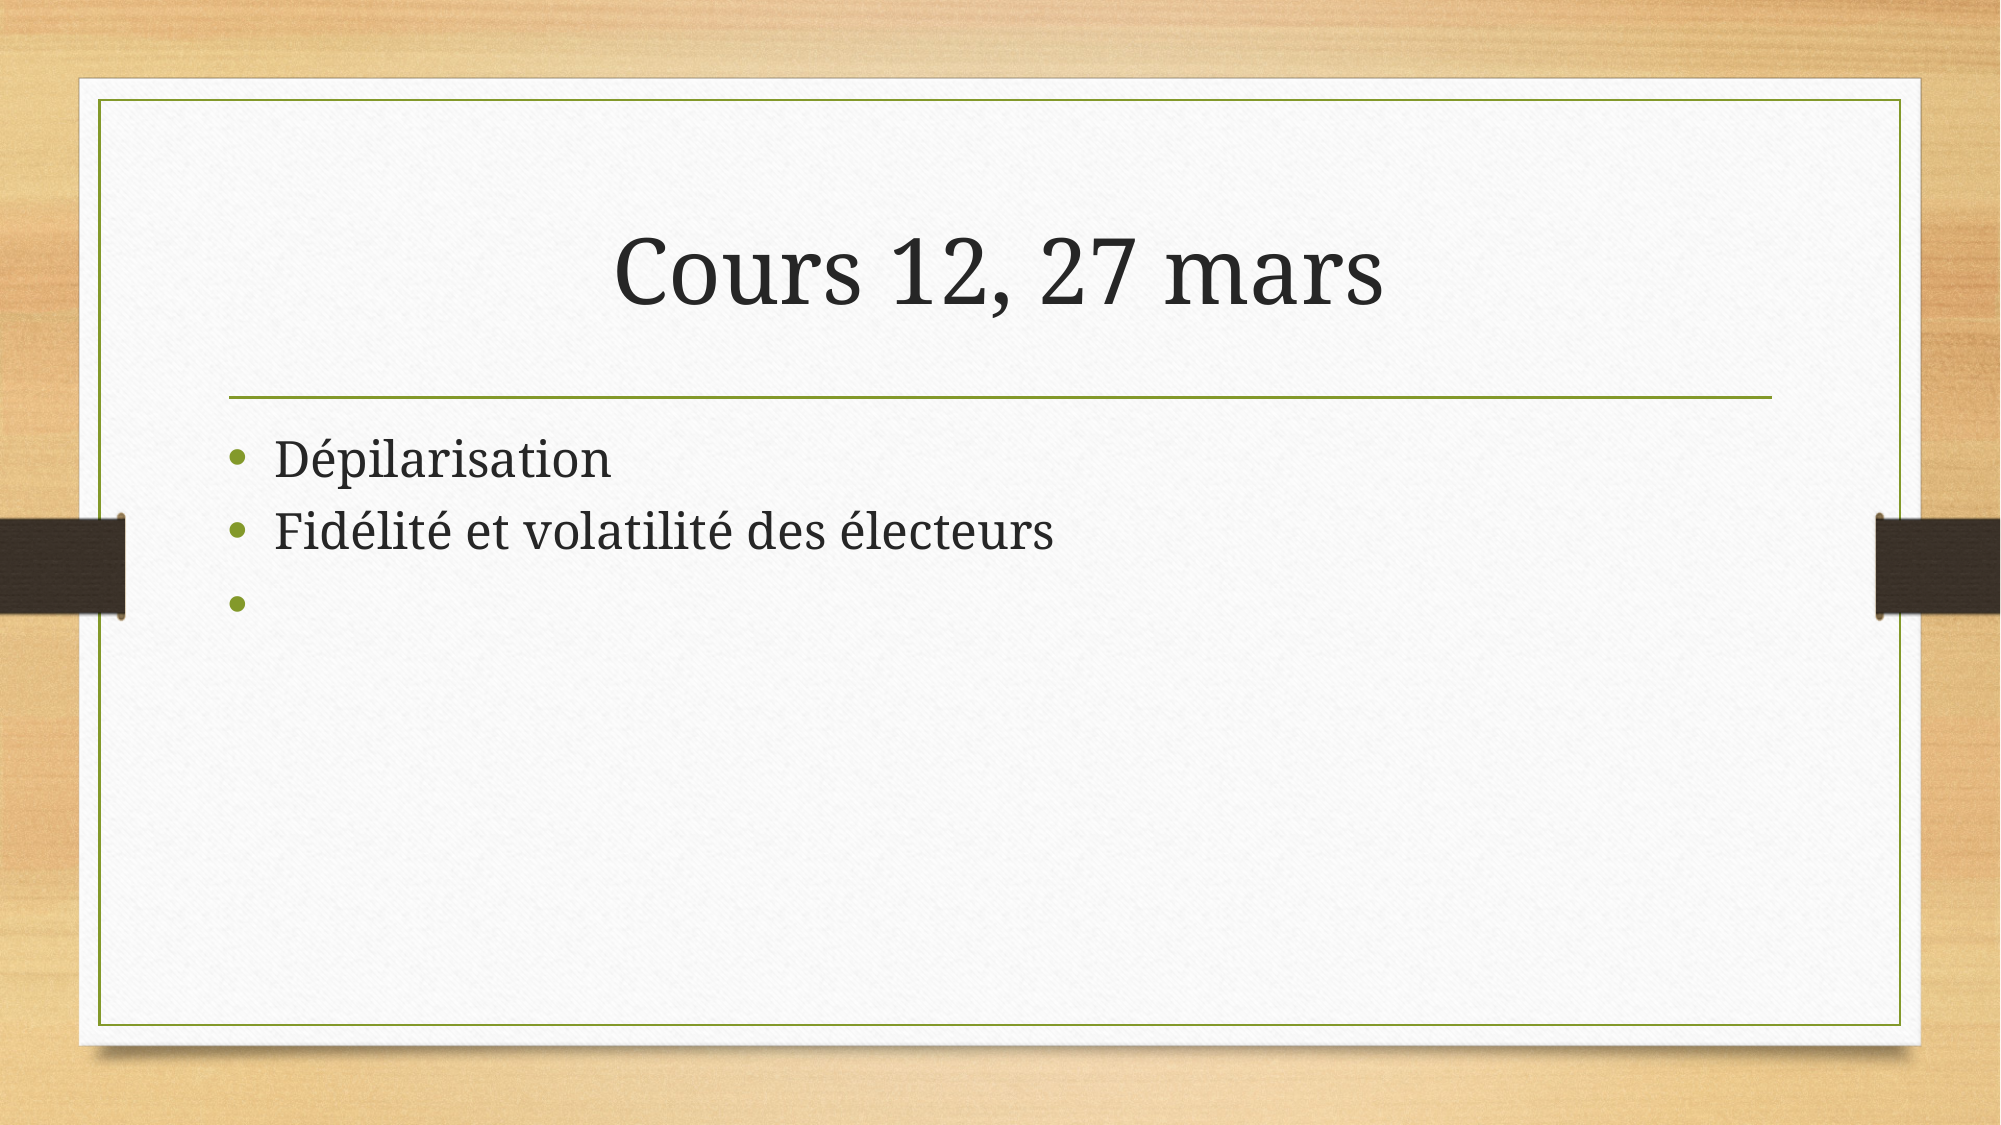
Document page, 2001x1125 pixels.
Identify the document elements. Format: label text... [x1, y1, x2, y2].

list Dépilarisation Fidélité et volatilité des électeurs [212, 419, 1788, 964]
title Cours 12, 27 mars [212, 161, 1788, 376]
